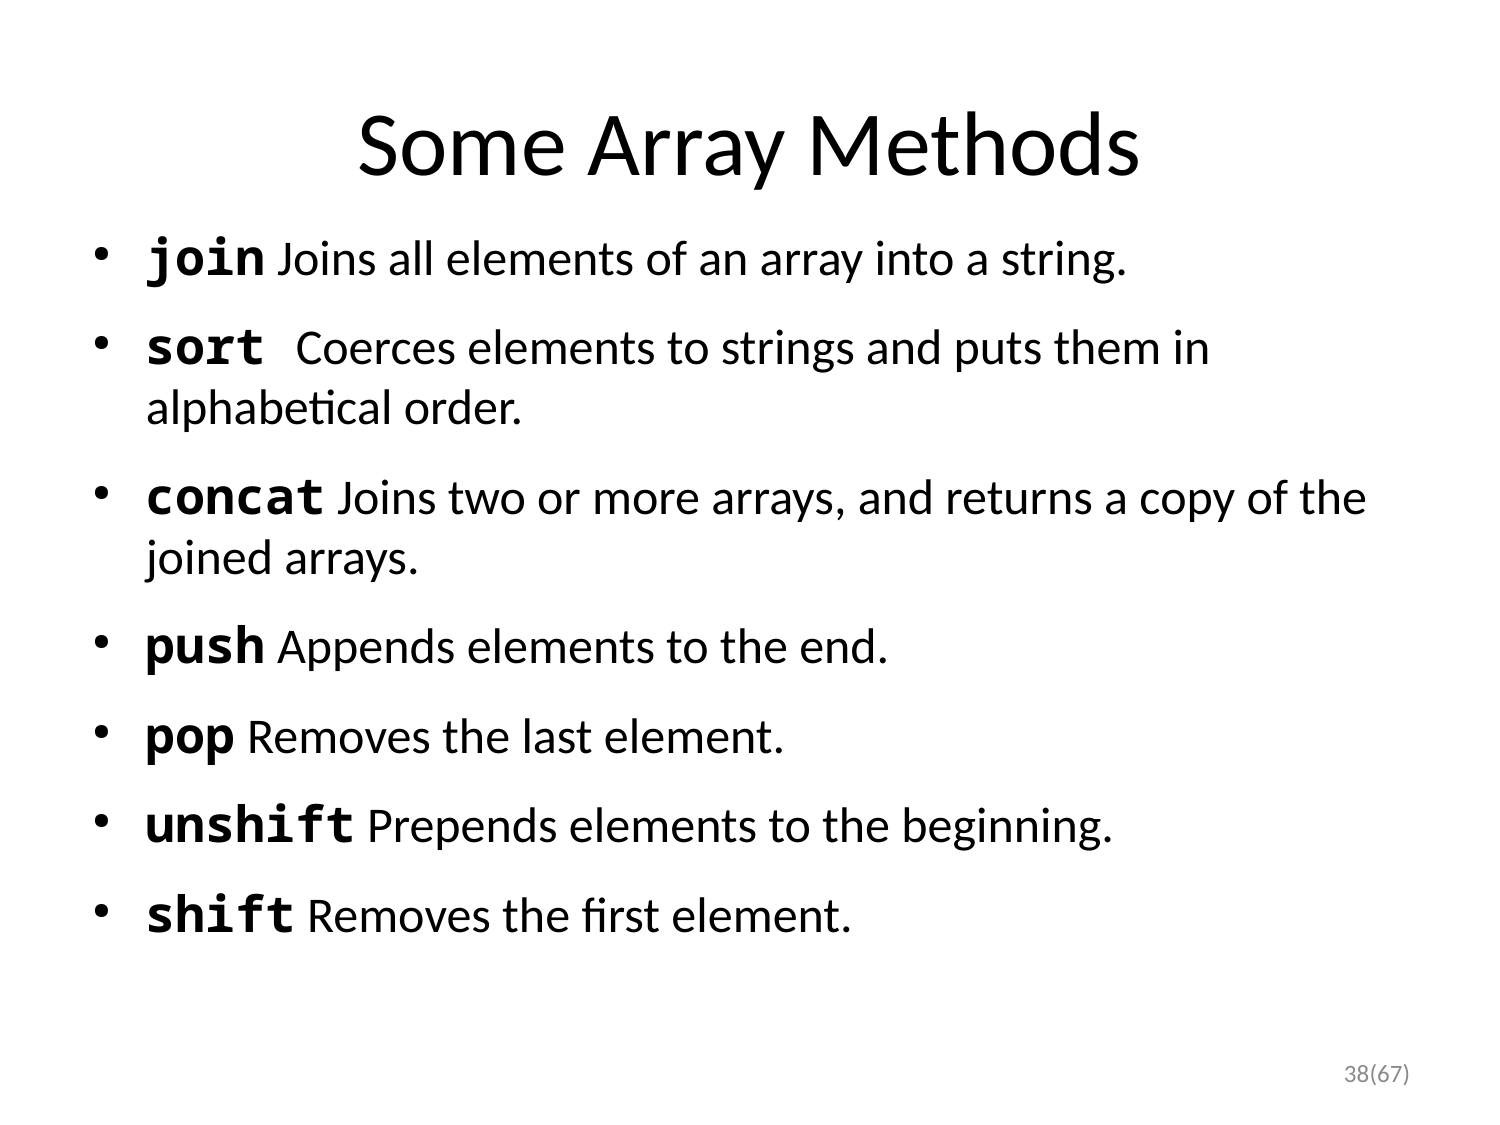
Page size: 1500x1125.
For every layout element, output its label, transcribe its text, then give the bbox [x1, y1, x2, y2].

list join Joins all elements of an array into a string. sort Coerces elements to strings and puts them in alphabetical order. concat Joins two or more arrays, and returns a copy of the joined arrays. push Appends elements to the end. pop Removes the last element. unshift Prepends elements to the beginning. shift Removes the first element. [75, 224, 1425, 1036]
title Some Array Methods [75, 45, 1425, 224]
